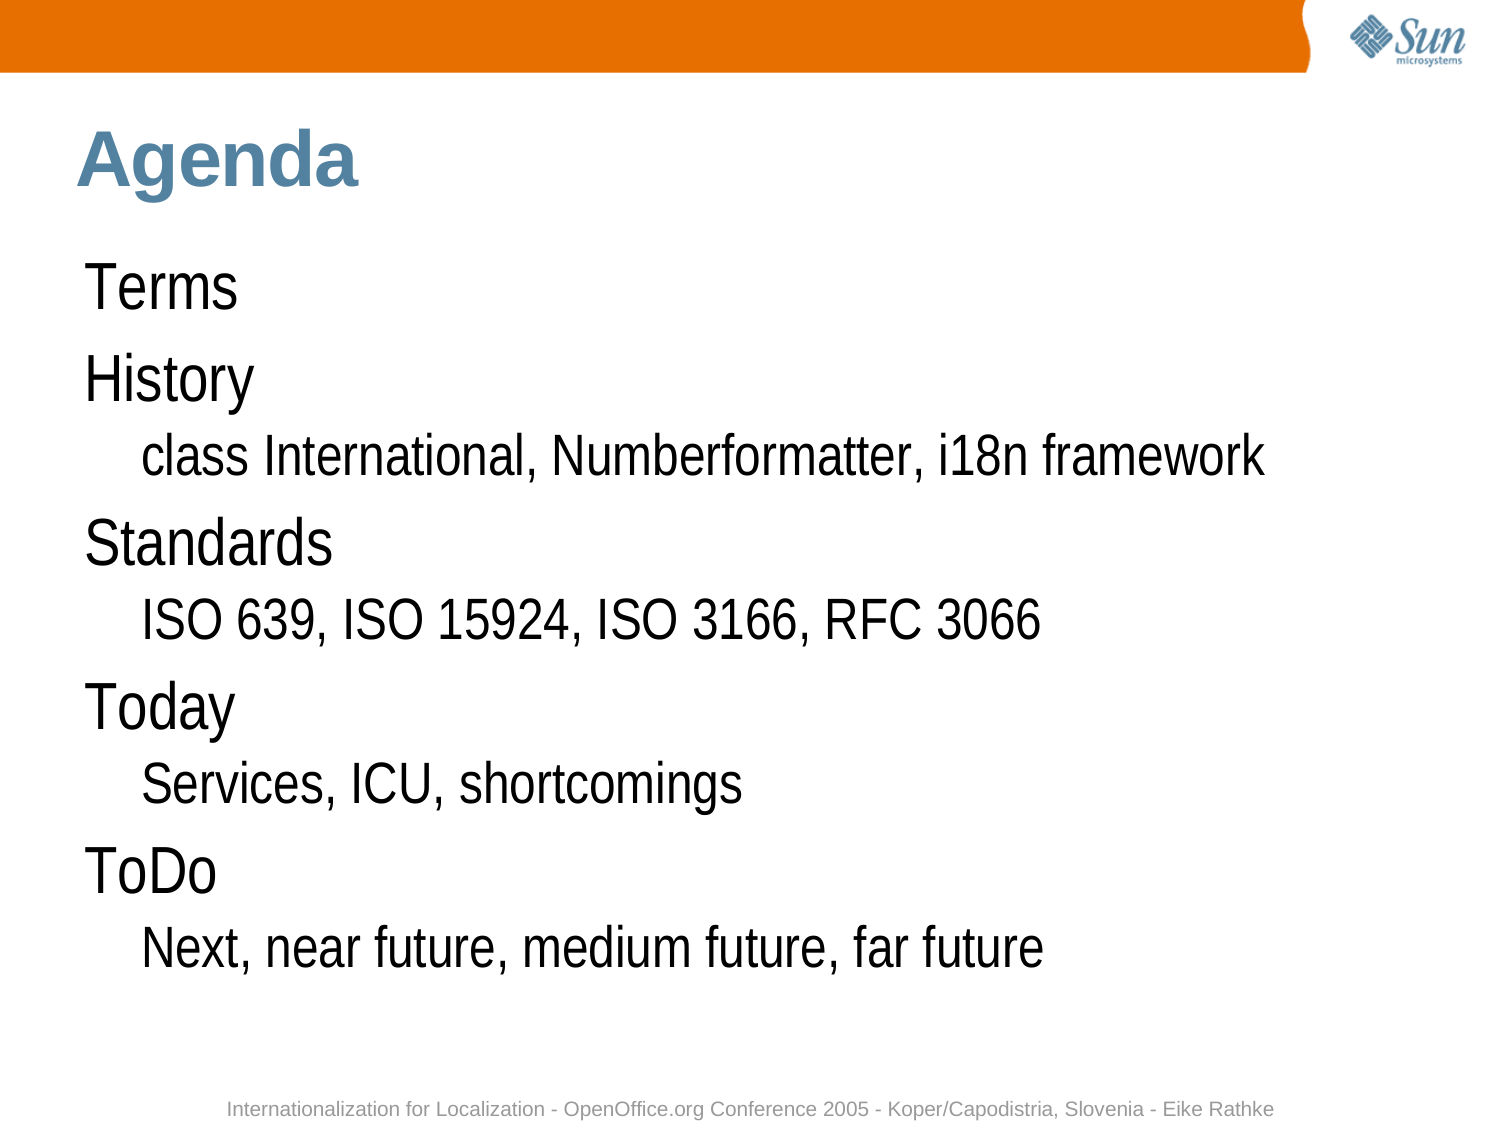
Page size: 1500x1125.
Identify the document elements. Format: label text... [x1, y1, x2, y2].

list Terms History class International, Numberformatter, i18n framework Standards ISO 639, ISO 15924, ISO 3166, RFC 3066 Today Services, ICU, shortcomings ToDo Next, near future, medium future, far future [64, 257, 1402, 1017]
title Agenda [75, 122, 1438, 228]
picture [0, 0, 1500, 75]
